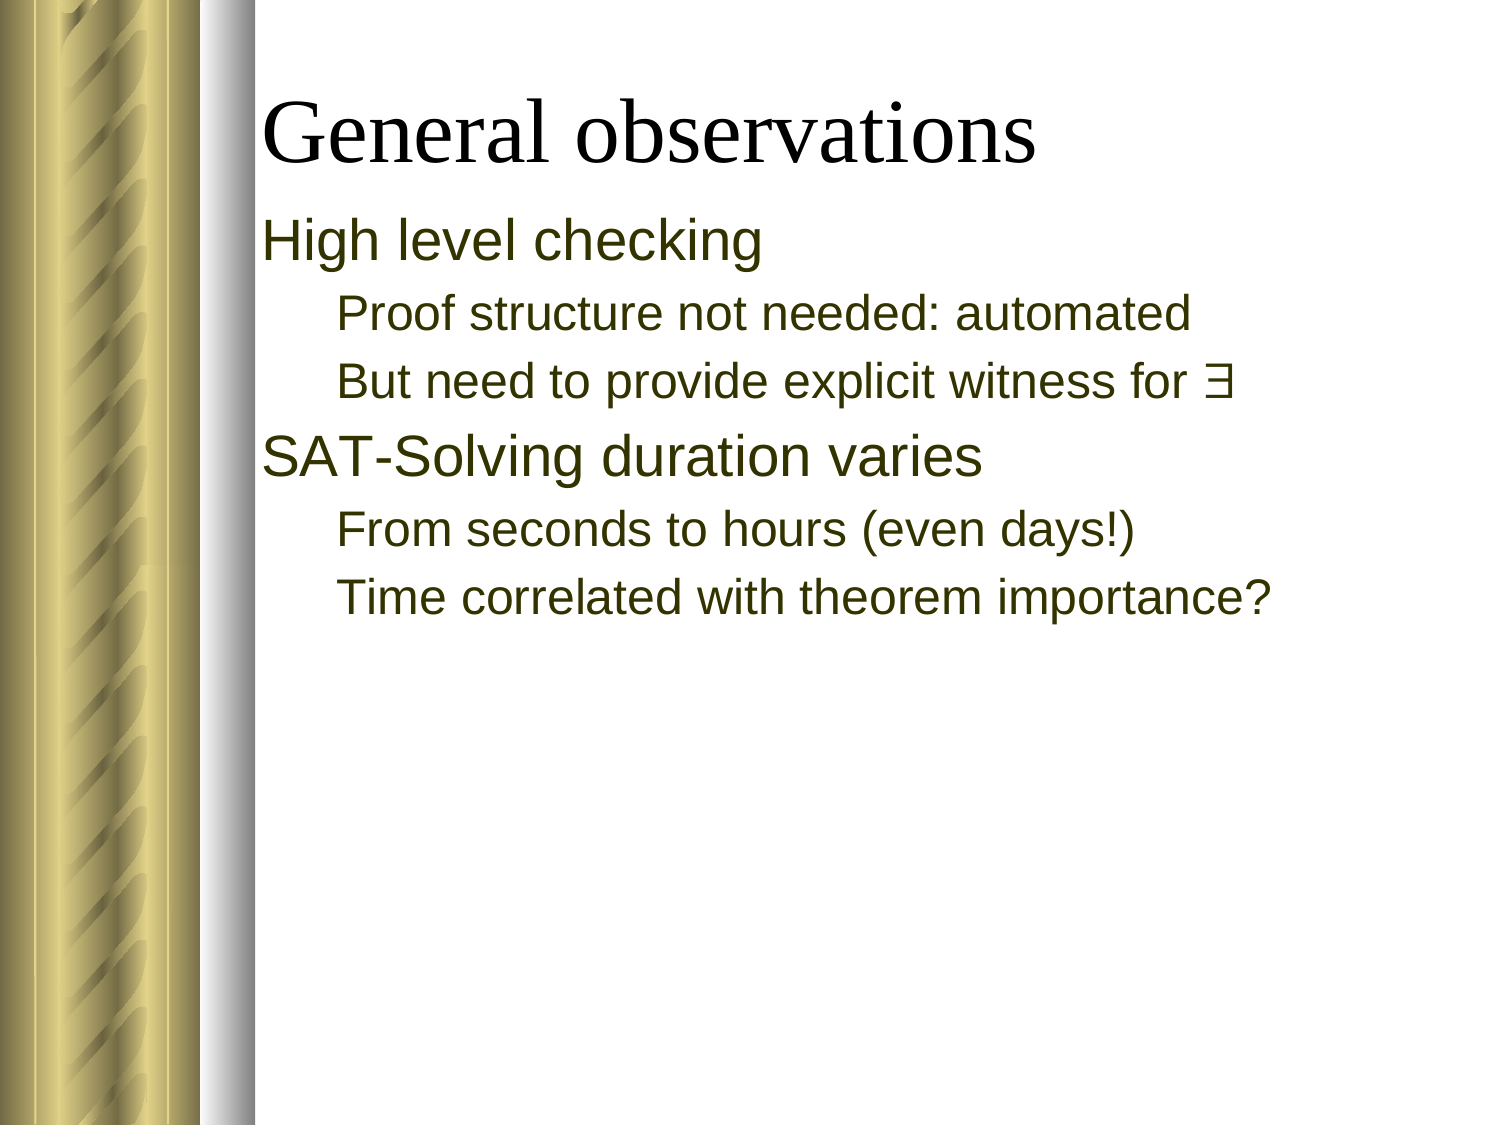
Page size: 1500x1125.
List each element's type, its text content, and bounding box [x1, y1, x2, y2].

title General observations [246, 60, 1476, 199]
list High level checking Proof structure not needed: automated But need to provide explicit witness for  SAT-Solving duration varies From seconds to hours (even days!) Time correlated with theorem importance? [246, 199, 1476, 951]
